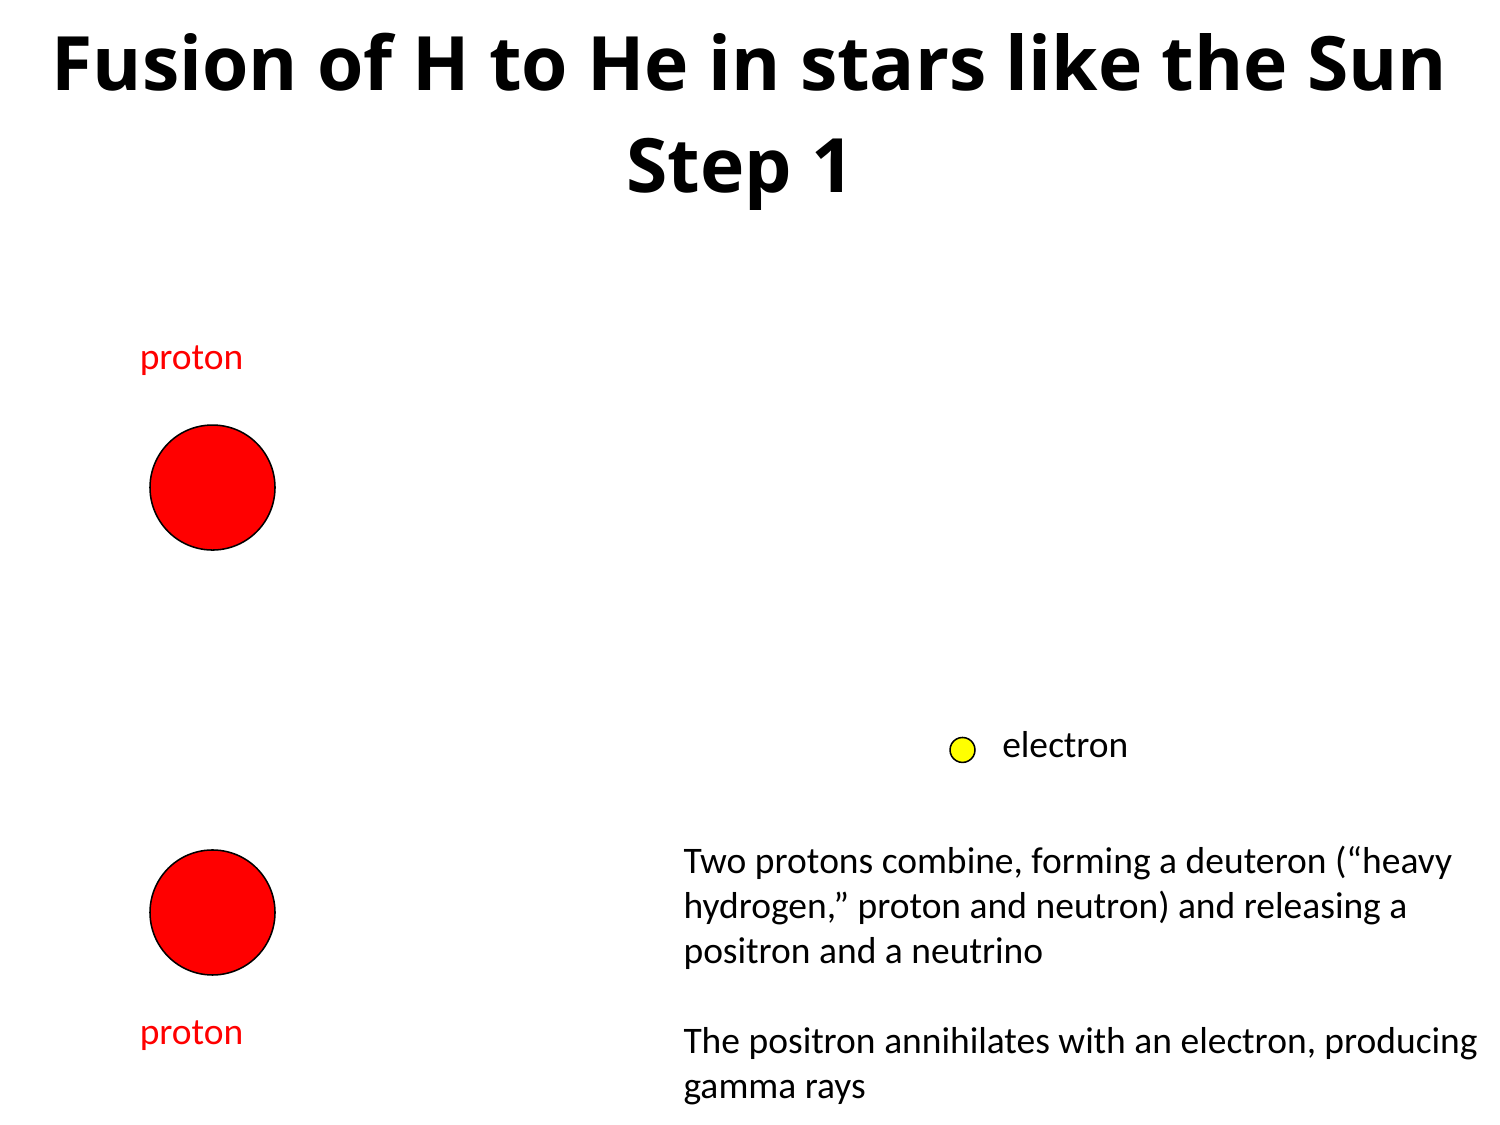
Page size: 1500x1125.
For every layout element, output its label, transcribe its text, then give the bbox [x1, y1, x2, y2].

text_box [150, 425, 276, 551]
text_box proton [125, 999, 300, 1060]
text_box Two protons combine, forming a deuteron (“heavy hydrogen,” proton and neutron) and releasing a positron and a neutrino The positron annihilates with an electron, producing gamma rays [668, 828, 1500, 1114]
title Fusion of H to He in stars like the Sun Step 1 [30, 25, 1471, 200]
text_box electron [987, 712, 1188, 773]
text_box [150, 849, 276, 976]
text_box [950, 737, 976, 763]
text_box proton [125, 324, 300, 385]
